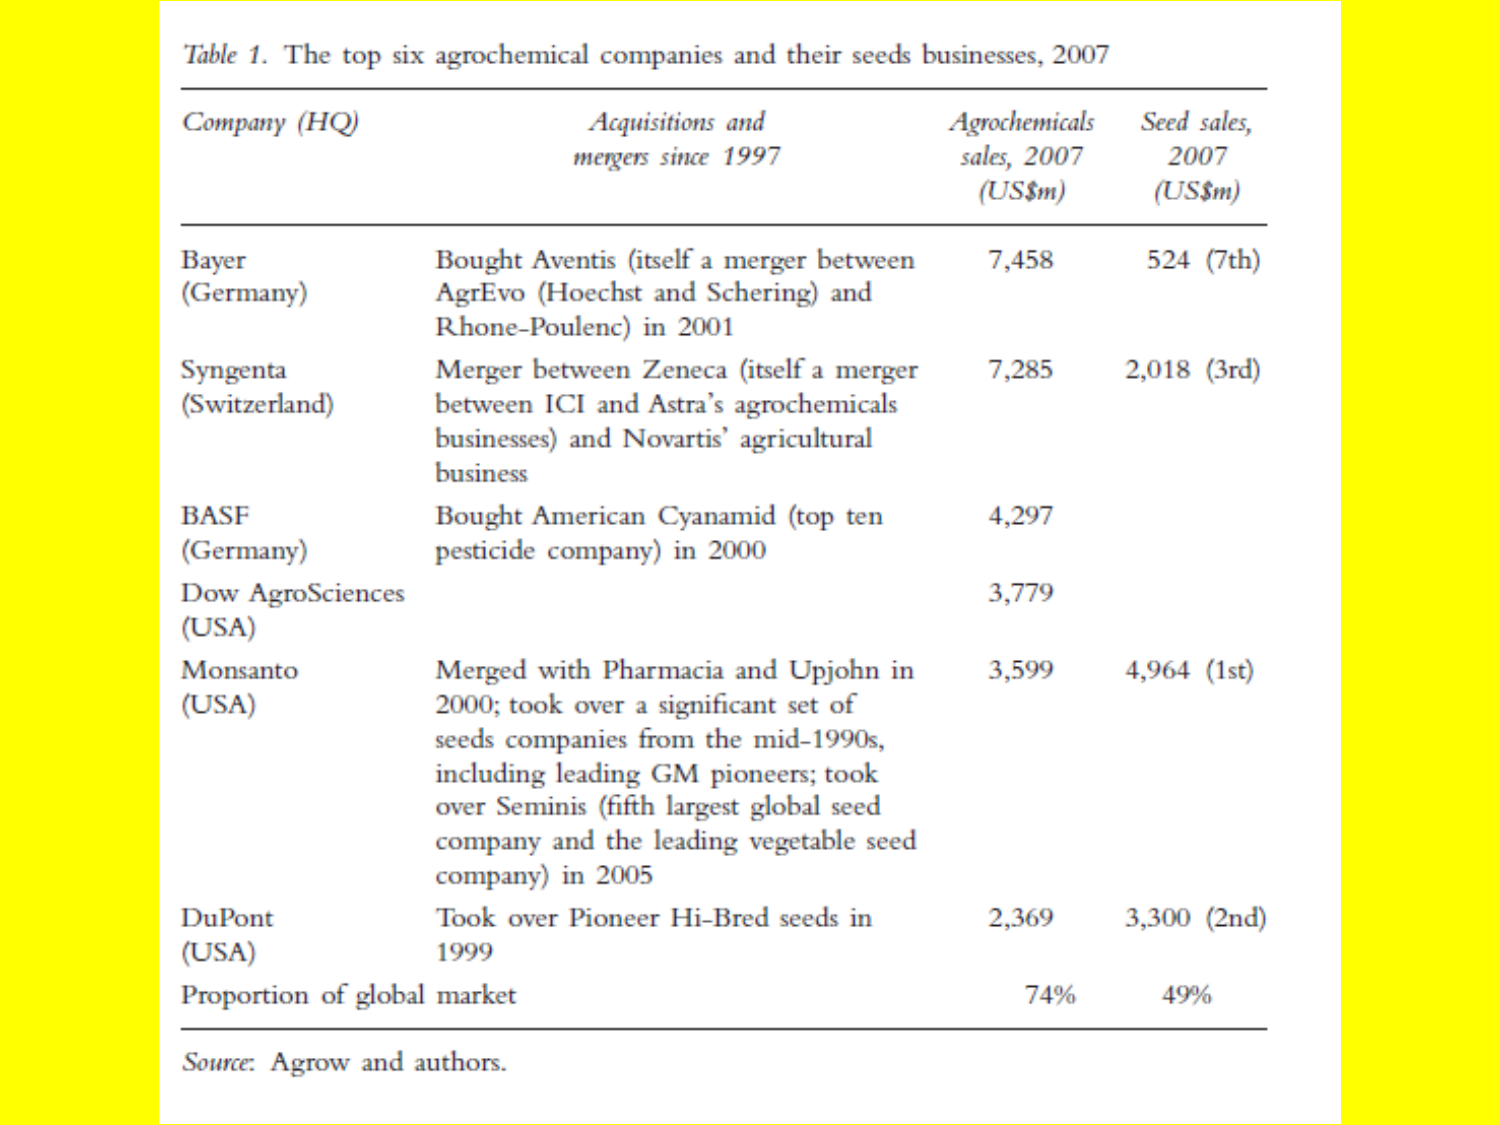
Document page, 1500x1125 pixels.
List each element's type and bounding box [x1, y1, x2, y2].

picture [159, 1, 1341, 1124]
